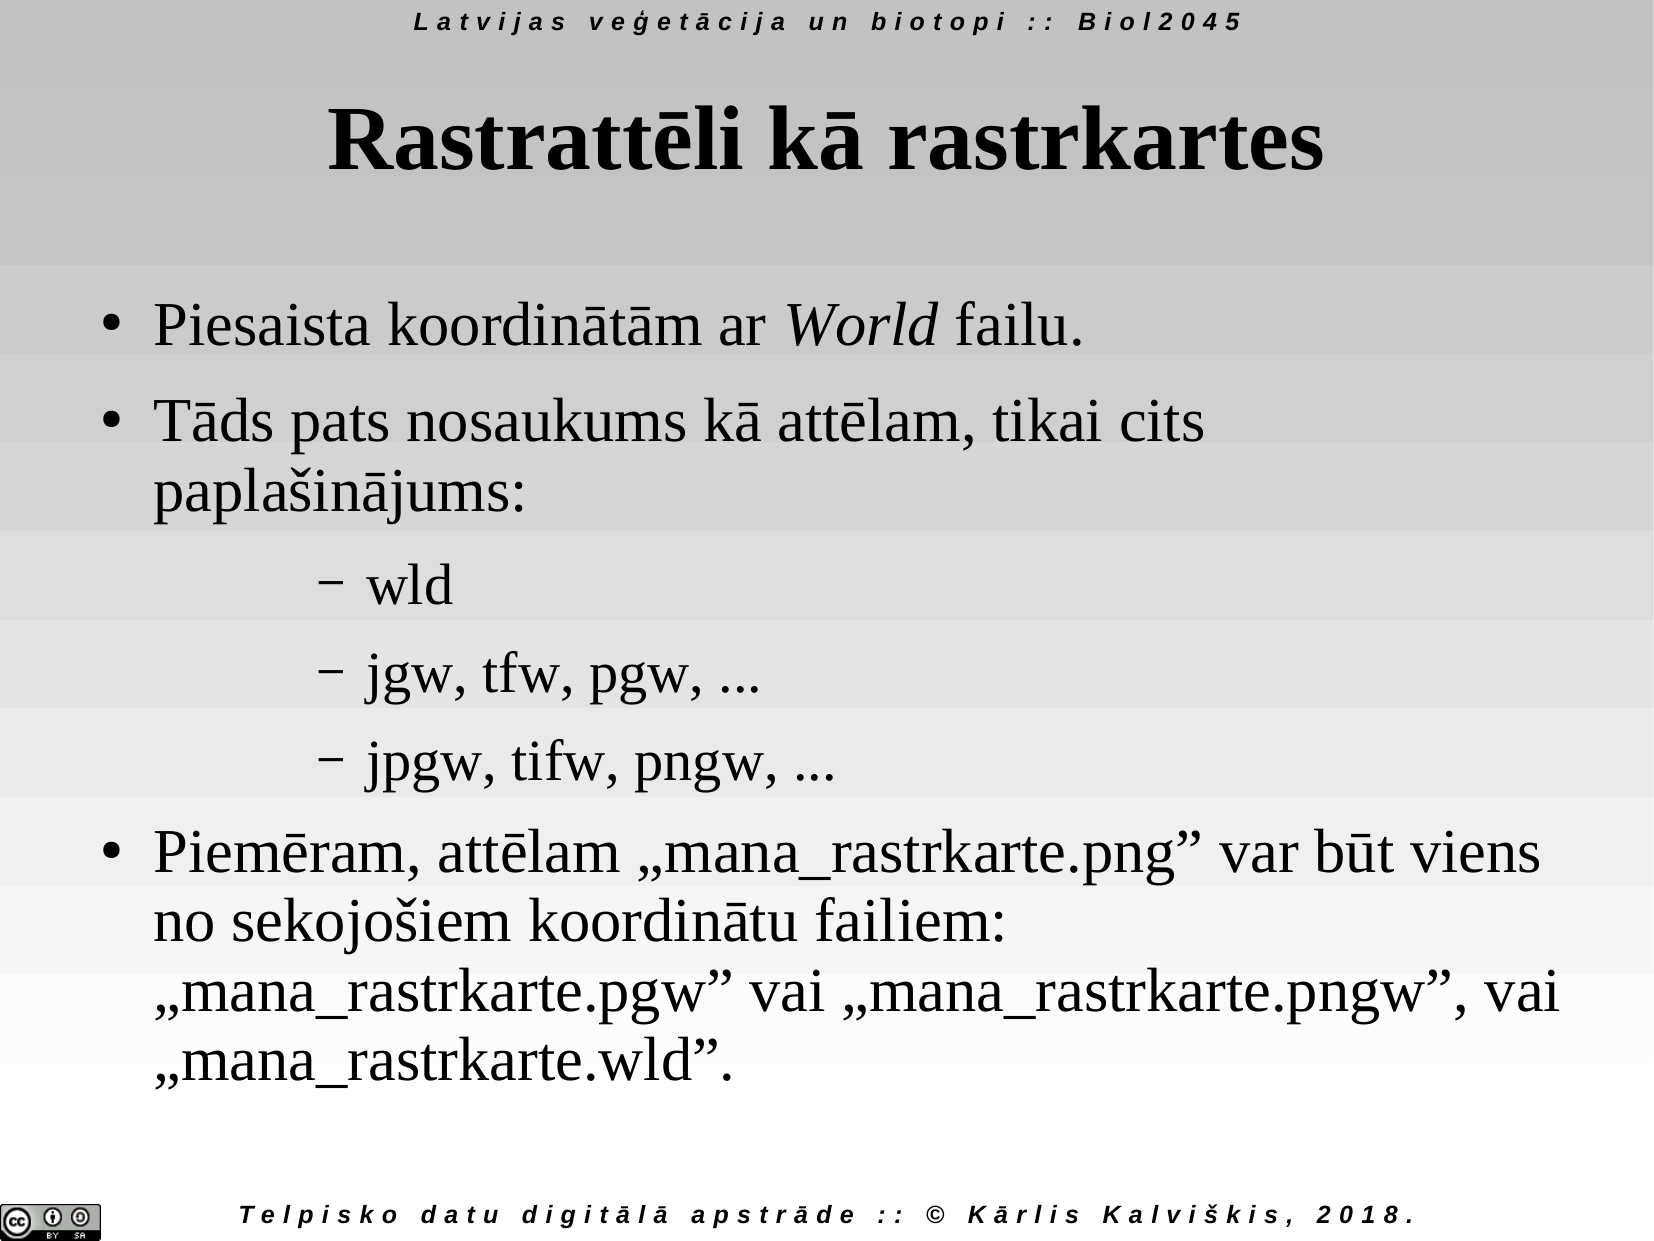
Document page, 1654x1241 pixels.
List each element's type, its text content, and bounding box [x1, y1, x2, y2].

picture [0, 0, 1654, 1241]
title Rastrattēli kā rastrkartes [29, 43, 1625, 234]
list Piesaista koordinātām ar World failu. Tāds pats nosaukums kā attēlam, tikai cits paplašinājums: wld jgw, tfw, pgw, ... jpgw, tifw, pngw, ... Piemēram, attēlam „mana_rastrkarte.png” var būt viens no sekojošiem koordinātu failiem: „mana_rastrkarte.pgw” vai „mana_rastrkarte.pngw”, vai „mana_rastrkarte.wld”. [82, 289, 1571, 1098]
